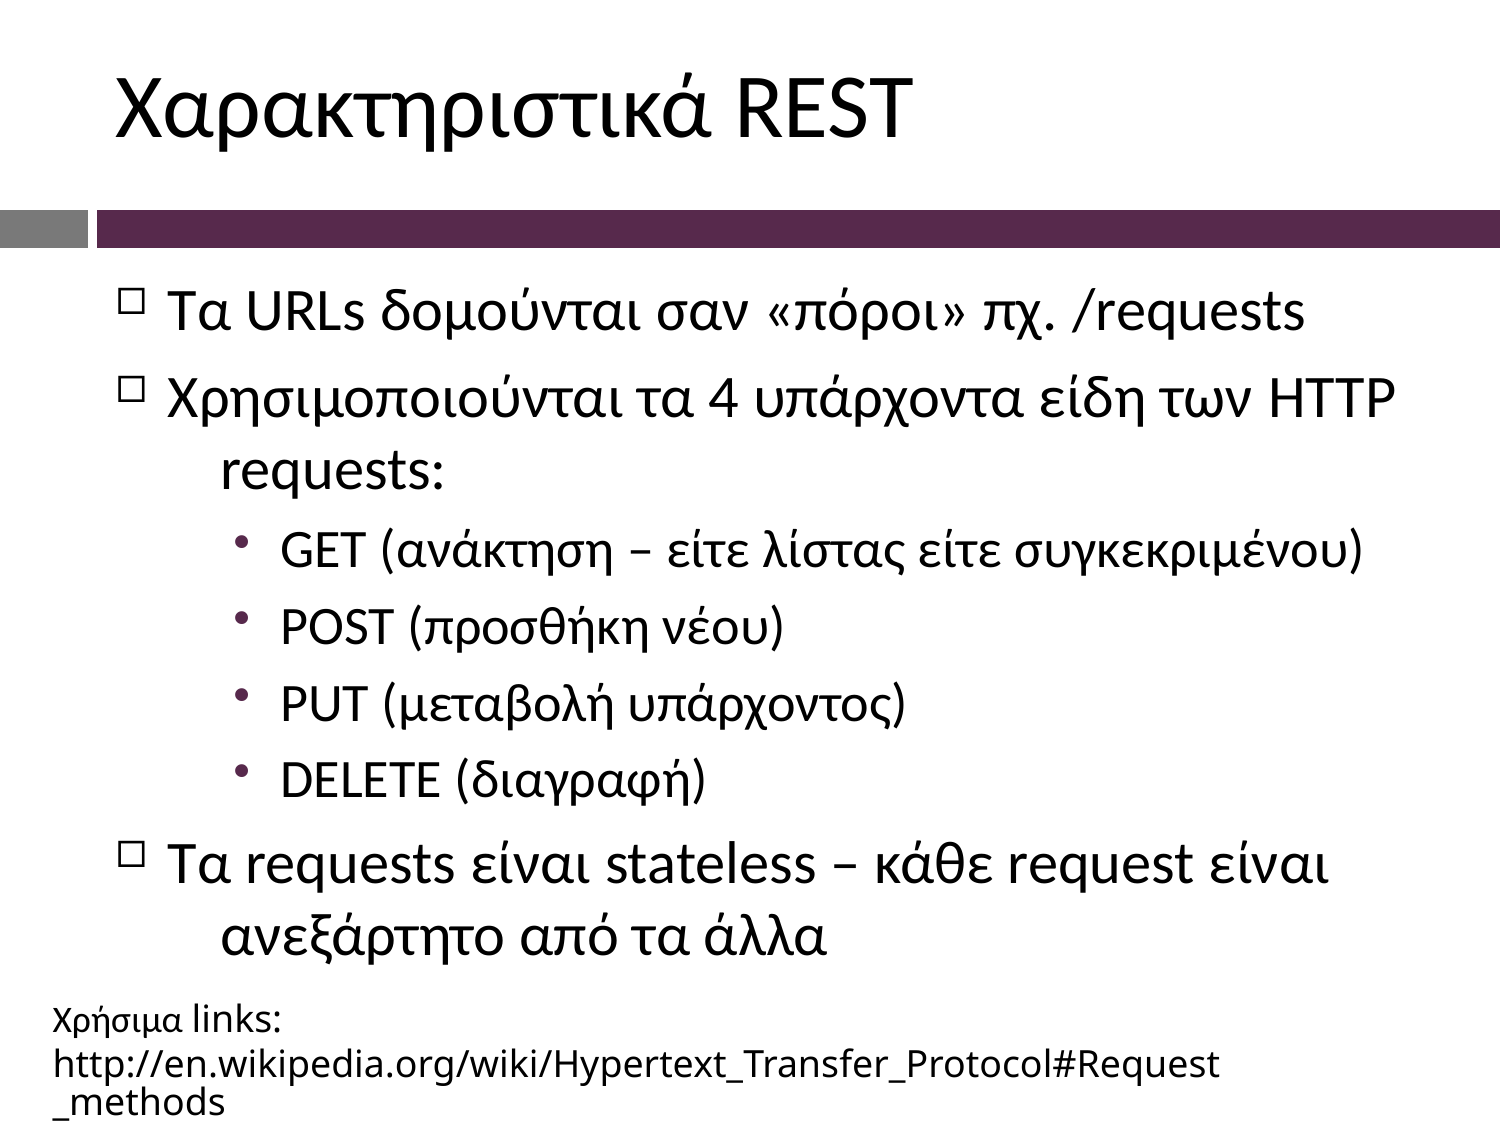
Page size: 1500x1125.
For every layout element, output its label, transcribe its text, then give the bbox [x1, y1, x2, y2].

title Χαρακτηριστικά REST [100, 19, 1438, 182]
text_box Χρήσιμα links: http://en.wikipedia.org/wiki/Hypertext_Transfer_Protocol#Request_methods [37, 987, 1251, 1094]
list Τα URLs δομούνται σαν «πόροι» πχ. /requests Χρησιμοποιούνται τα 4 υπάρχοντα είδη των HTTP requests: GET (ανάκτηση – είτε λίστας είτε συγκεκριμένου) POST (προσθήκη νέου) PUT (μεταβολή υπάρχοντος) DELETE (διαγραφή) Τα requests είναι stateless – κάθε request είναι ανεξάρτητο από τα άλλα [100, 262, 1438, 1000]
